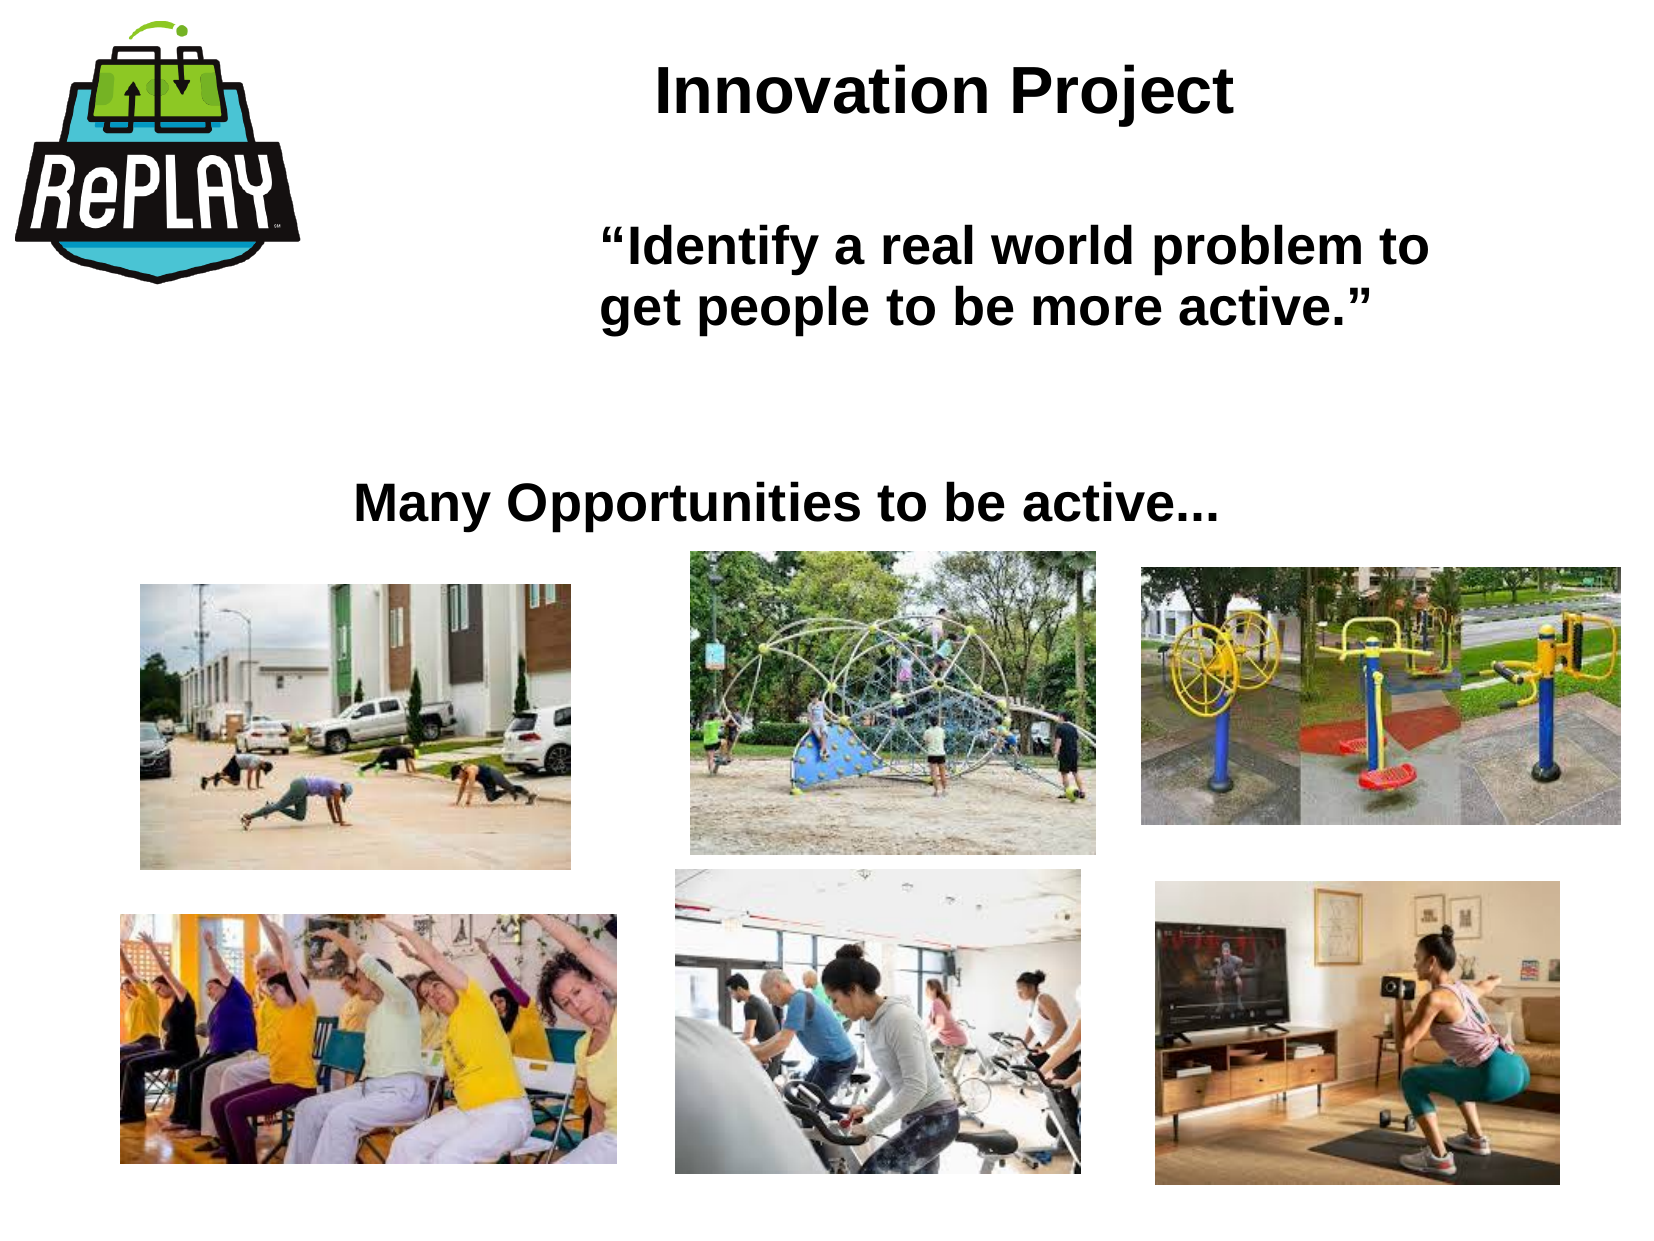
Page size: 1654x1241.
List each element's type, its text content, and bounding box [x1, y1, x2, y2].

picture [15, 21, 301, 286]
text_box Many Opportunities to be active... [300, 465, 1276, 541]
text_box “Identify a real world problem to get people to be more active.” [585, 208, 1531, 406]
picture [1141, 567, 1621, 826]
picture [690, 551, 1096, 856]
picture [120, 914, 617, 1164]
text_box Innovation Project [480, 45, 1411, 136]
picture [140, 584, 571, 871]
picture [675, 869, 1081, 1174]
picture [1155, 881, 1560, 1186]
